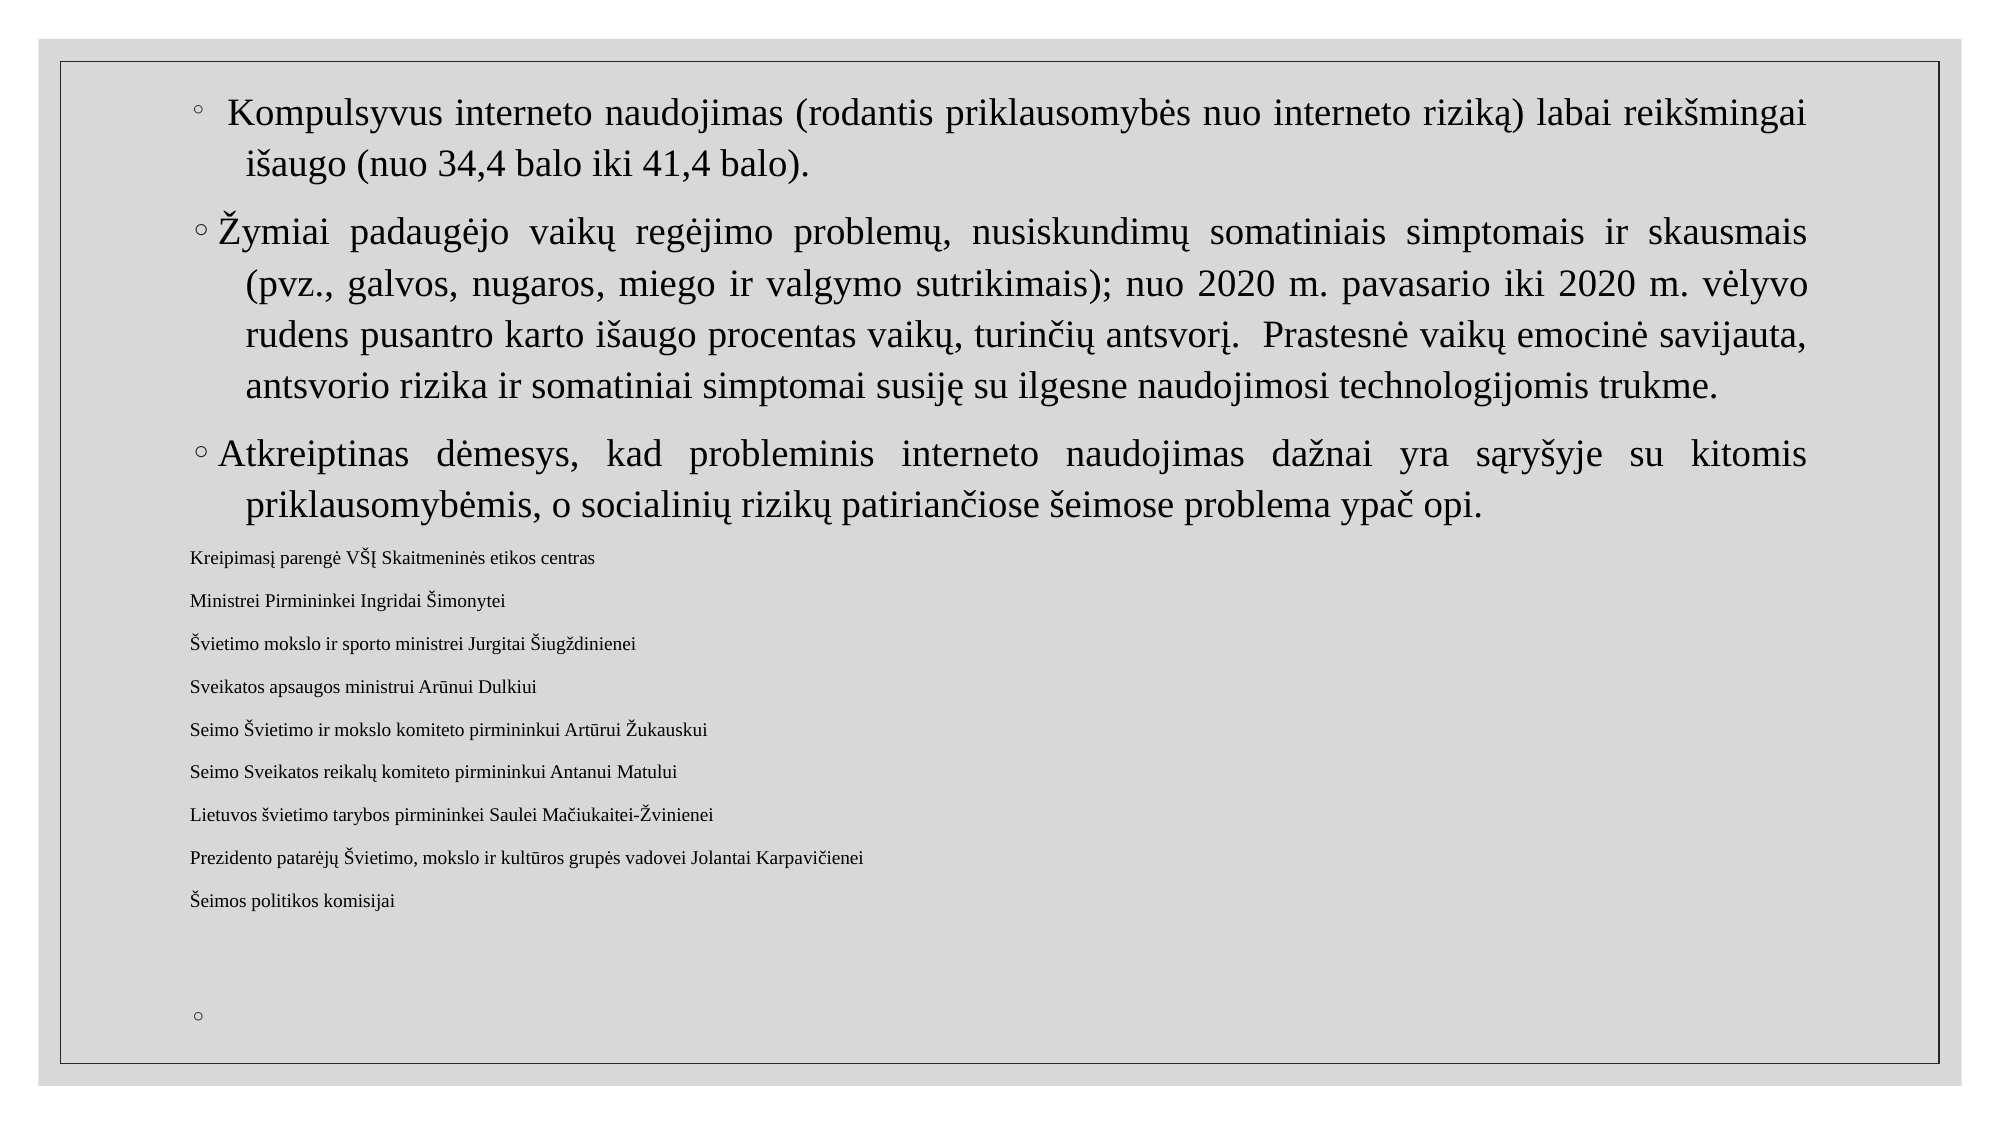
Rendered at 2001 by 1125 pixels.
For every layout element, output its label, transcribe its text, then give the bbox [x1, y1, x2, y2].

list Kompulsyvus interneto naudojimas (rodantis priklausomybės nuo interneto riziką) labai reikšmingai išaugo (nuo 34,4 balo iki 41,4 balo). Žymiai padaugėjo vaikų regėjimo problemų, nusiskundimų somatiniais simptomais ir skausmais (pvz., galvos, nugaros, miego ir valgymo sutrikimais); nuo 2020 m. pavasario iki 2020 m. vėlyvo rudens pusantro karto išaugo procentas vaikų, turinčių antsvorį. Prastesnė vaikų emocinė savijauta, antsvorio rizika ir somatiniai simptomai susiję su ilgesne naudojimosi technologijomis trukme. Atkreiptinas dėmesys, kad probleminis interneto naudojimas dažnai yra sąryšyje su kitomis priklausomybėmis, o socialinių rizikų patiriančiose šeimose problema ypač opi. Kreipimasį parengė VŠĮ Skaitmeninės etikos centras Ministrei Pirmininkei Ingridai Šimonytei Švietimo mokslo ir sporto ministrei Jurgitai Šiugždinienei Sveikatos apsaugos ministrui Arūnui Dulkiui Seimo Švietimo ir mokslo komiteto pirmininkui Artūrui Žukauskui Seimo Sveikatos reikalų komiteto pirmininkui Antanui Matului Lietuvos švietimo tarybos pirmininkei Saulei Mačiukaitei-Žvinienei Prezidento patarėjų Švietimo, mokslo ir kultūros grupės vadovei Jolantai Karpavičienei Šeimos politikos komisijai [174, 74, 1825, 977]
